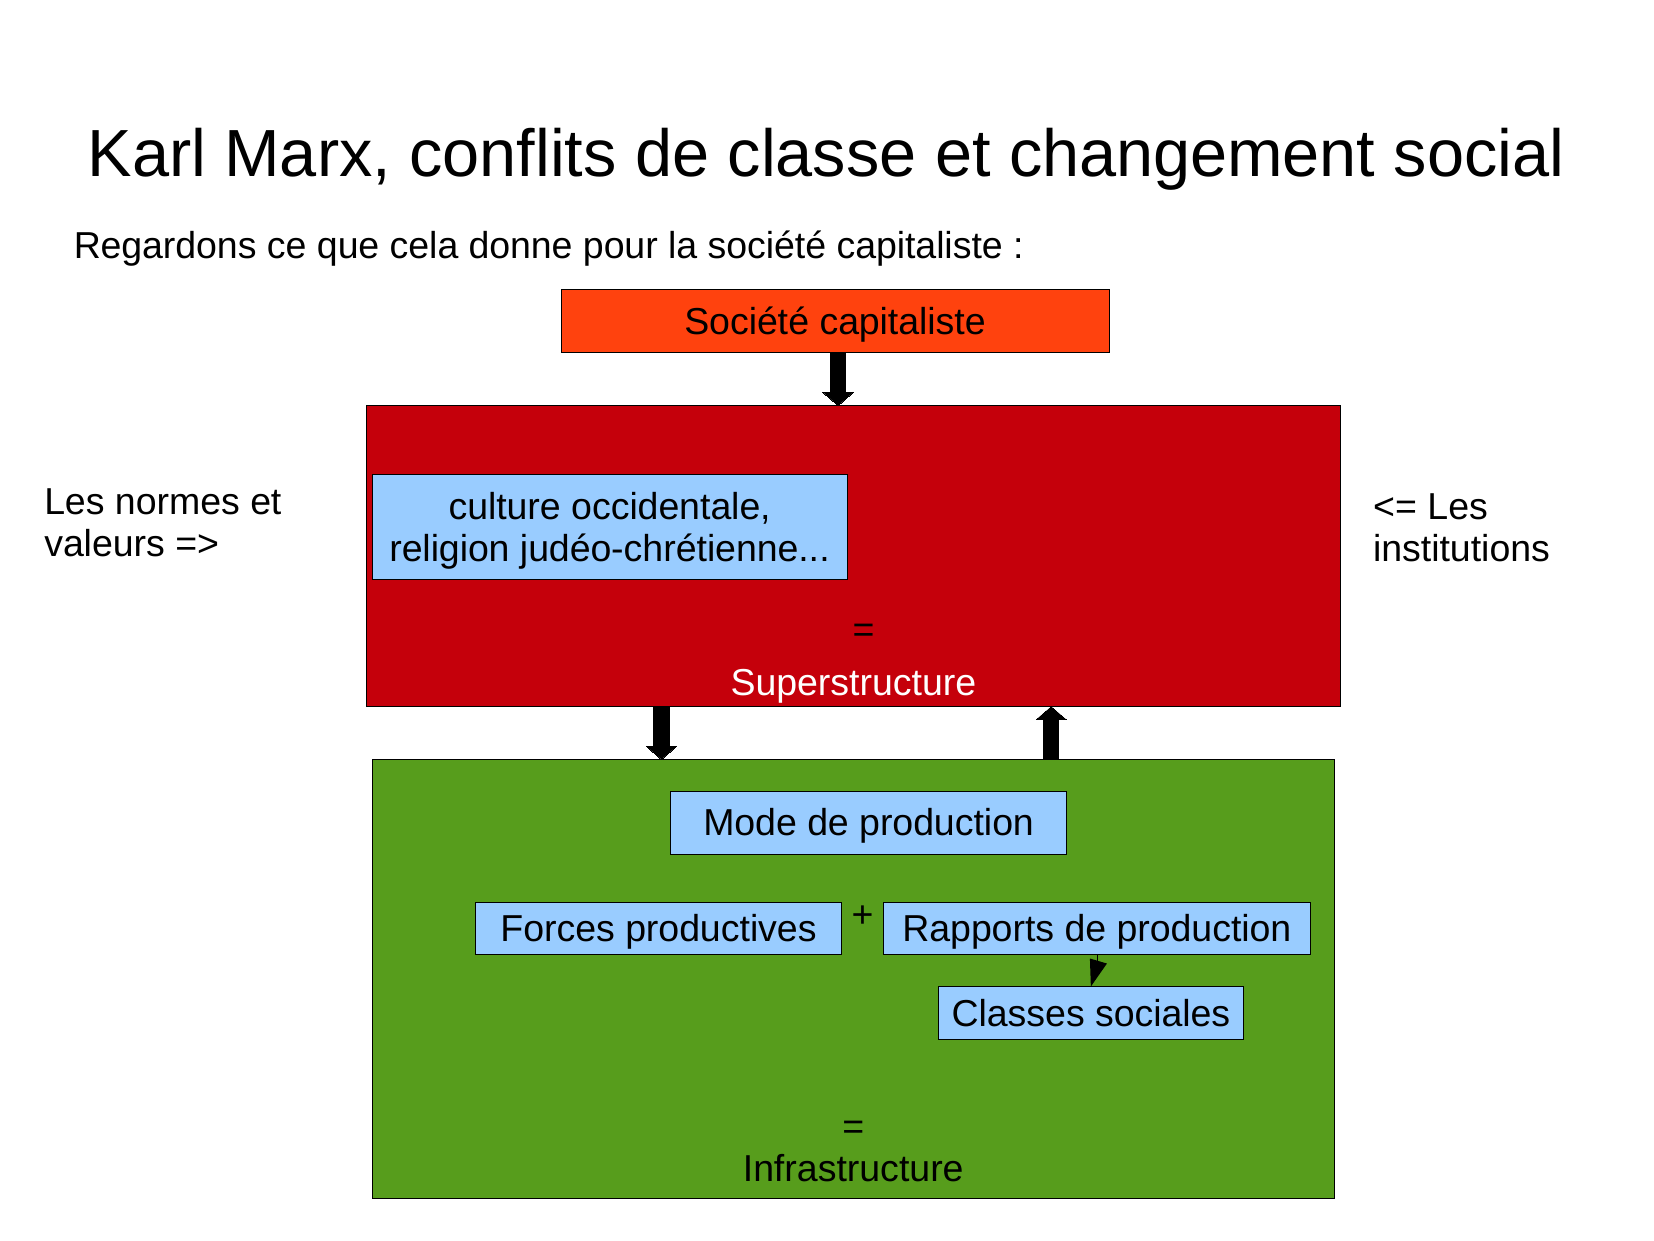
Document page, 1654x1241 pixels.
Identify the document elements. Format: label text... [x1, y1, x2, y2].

text_box Société capitaliste [561, 289, 1110, 353]
text_box <= Les institutions [1358, 478, 1566, 578]
text_box + [836, 886, 891, 946]
text_box Rapports de production [883, 902, 1311, 955]
title Karl Marx, conflits de classe et changement social [82, 56, 1571, 250]
text_box Les normes et valeurs => [29, 473, 297, 573]
text_box Forces productives [475, 902, 842, 955]
text_box Mode de production [670, 791, 1067, 855]
text_box culture occidentale, religion judéo-chrétienne... [372, 474, 848, 580]
text_box = [837, 600, 892, 661]
text_box Classes sociales [938, 986, 1244, 1040]
text_box = Infrastructure [372, 759, 1335, 1199]
text_box Regardons ce que cela donne pour la société capitaliste : [59, 217, 1052, 274]
text_box [646, 706, 677, 760]
text_box [822, 352, 854, 406]
text_box Superstructure [366, 405, 1341, 707]
text_box [1036, 706, 1067, 760]
